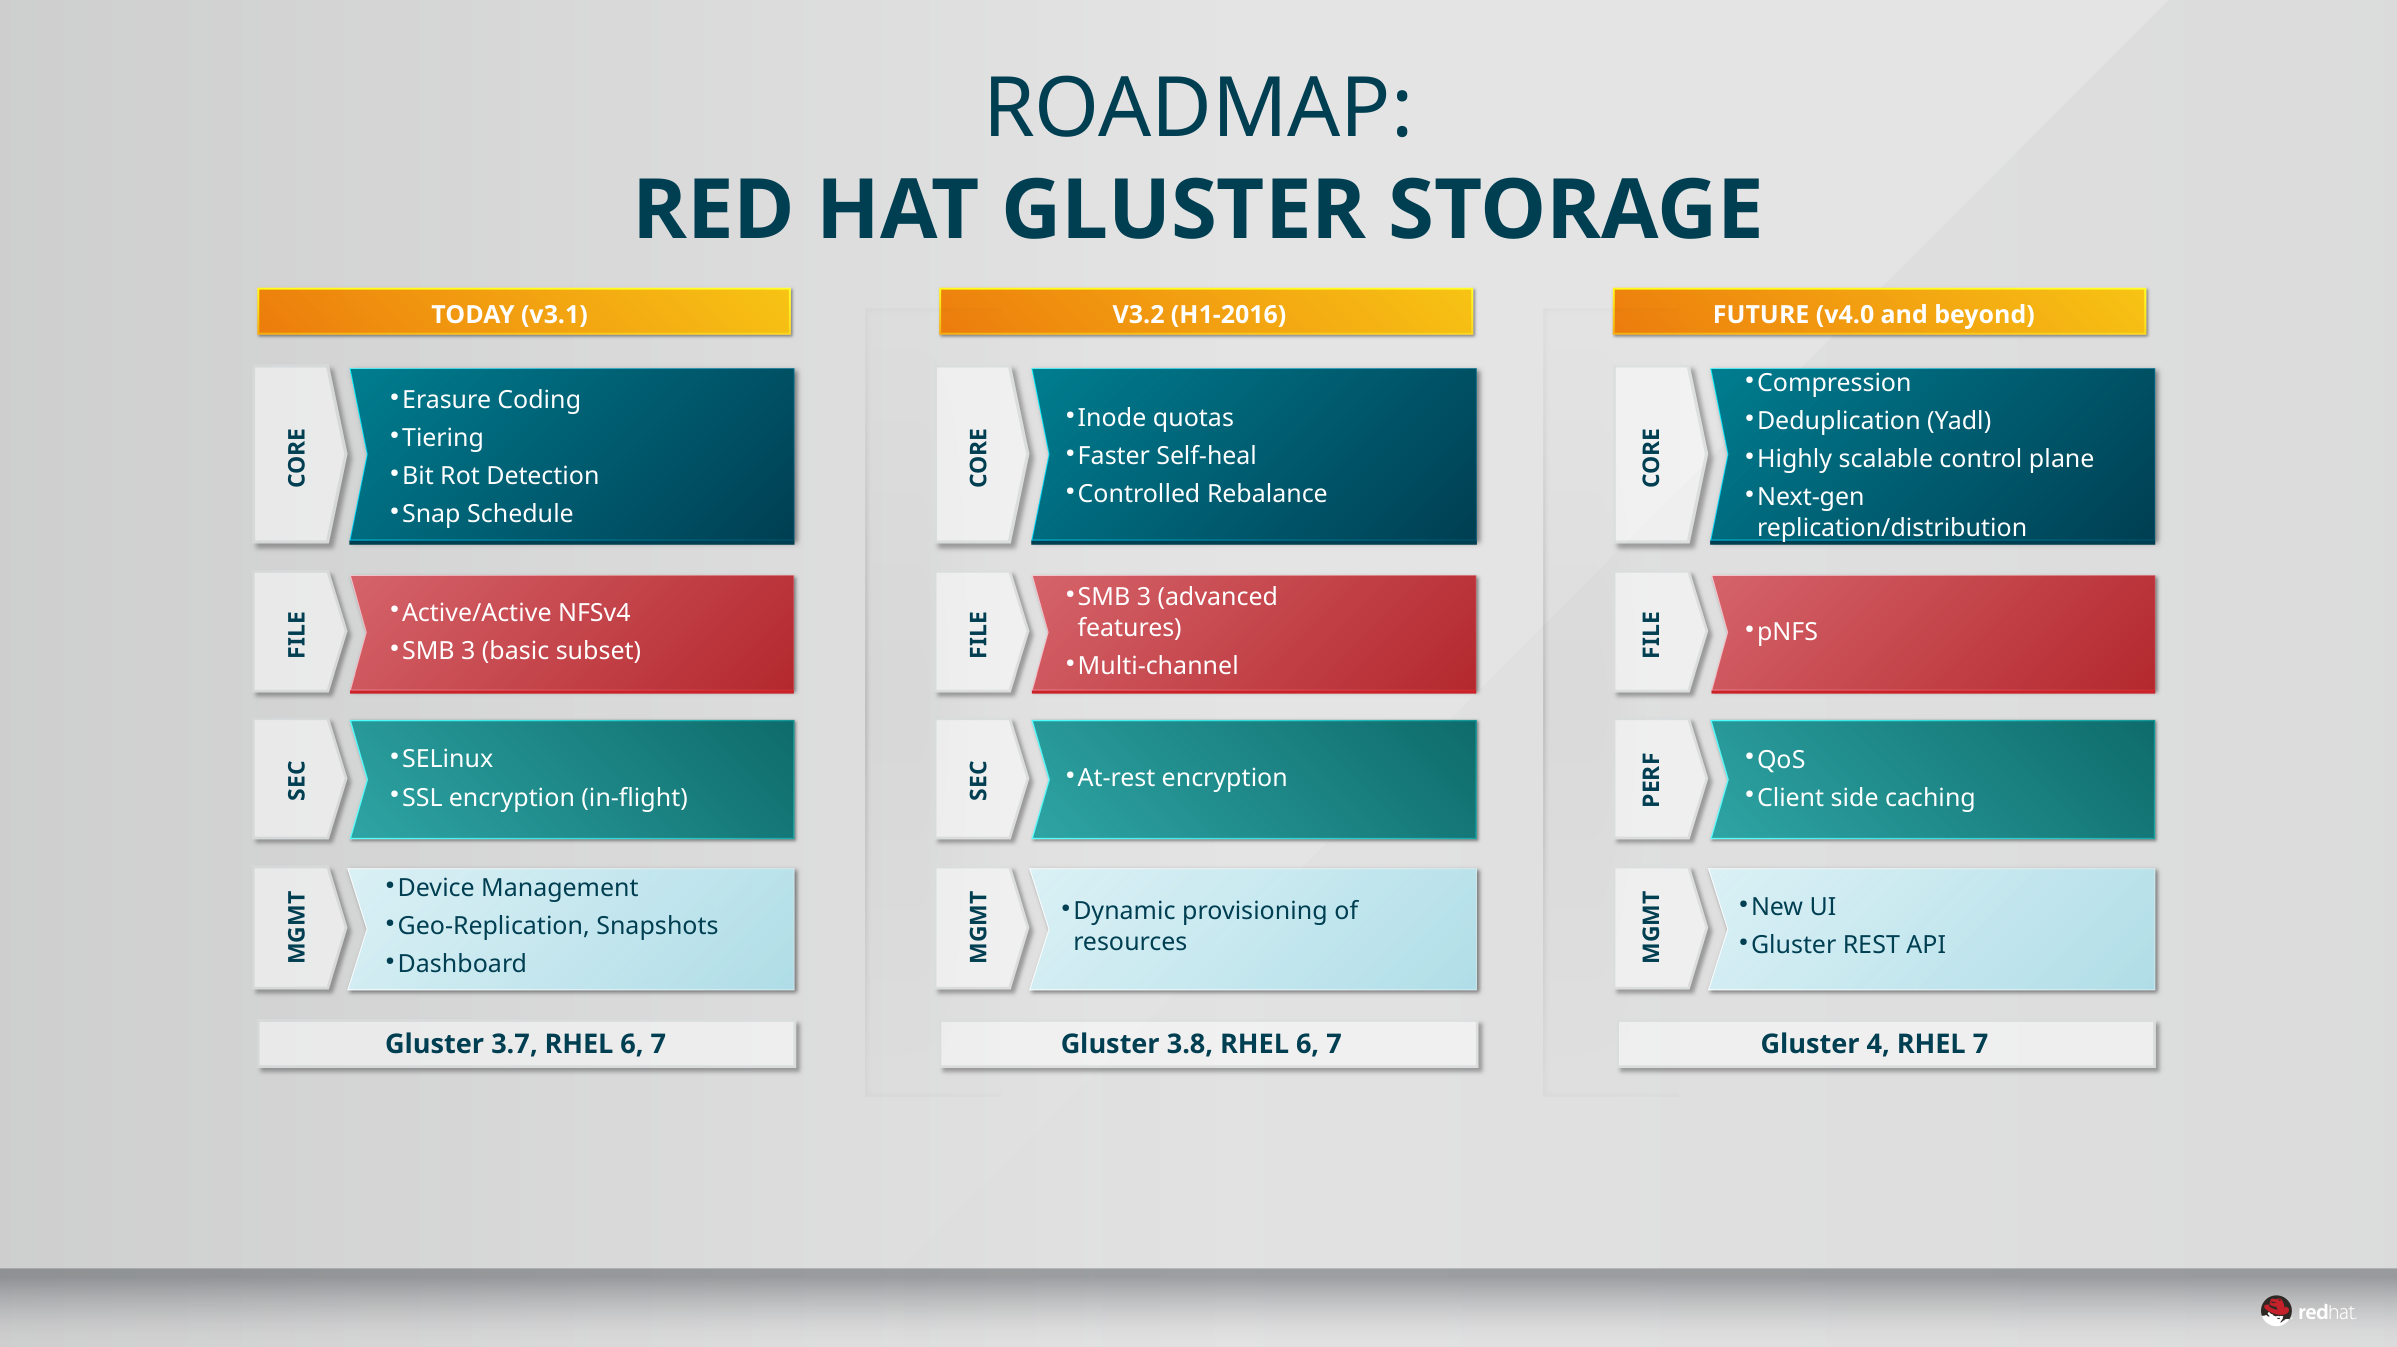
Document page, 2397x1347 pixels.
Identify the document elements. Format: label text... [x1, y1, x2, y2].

text_box Gluster 3.8, RHEL 6, 7 [1036, 1015, 1367, 1071]
text_box Gluster 3.7, RHEL 6, 7 [360, 1015, 691, 1071]
text_box New UI Gluster REST API [1724, 855, 1981, 996]
text_box Device Management Geo-Replication, Snapshots Dashboard [370, 845, 804, 1006]
text_box SMB 3 (advanced features) Multi-channel [1051, 575, 1399, 687]
text_box MGMT [1613, 874, 1688, 982]
text_box FILE [940, 573, 1015, 697]
text_box Erasure Coding Tiering Bit Rot Detection Snap Schedule [375, 371, 860, 542]
text_box MGMT [259, 874, 333, 982]
text_box SEC [940, 719, 1015, 843]
text_box Inode quotas Faster Self-heal Controlled Rebalance [1051, 388, 1536, 560]
text_box V3.2 (H1-2016) [993, 290, 1407, 338]
text_box Gluster 4, RHEL 7 [1709, 1015, 2040, 1071]
text_box FILE [259, 573, 333, 697]
text_box SELinux SSL encryption (in-flight) [375, 736, 756, 820]
text_box QoS Client side caching [1730, 722, 2085, 834]
text_box PERF [1613, 719, 1688, 843]
text_box Compression Deduplication (Yadl) Highly scalable control plane Next-gen replication/distribution [1730, 352, 2152, 557]
picture [0, 0, 2397, 1347]
text_box CORE [259, 409, 333, 508]
text_box TODAY (v3.1) [274, 290, 745, 338]
text_box Active/Active NFSv4 SMB 3 (basic subset) [375, 575, 723, 687]
text_box MGMT [940, 874, 1015, 982]
text_box ROADMAP: RED HAT GLUSTER STORAGE [403, 46, 1994, 264]
text_box pNFS [1730, 589, 2045, 673]
text_box CORE [1613, 409, 1688, 508]
text_box SEC [259, 719, 333, 843]
text_box CORE [940, 409, 1015, 508]
text_box FUTURE (v4.0 and beyond) [1654, 274, 2094, 354]
text_box FILE [1613, 573, 1688, 697]
text_box Dynamic provisioning of resources [1046, 845, 1480, 1006]
text_box At-rest encryption [1051, 736, 1365, 820]
